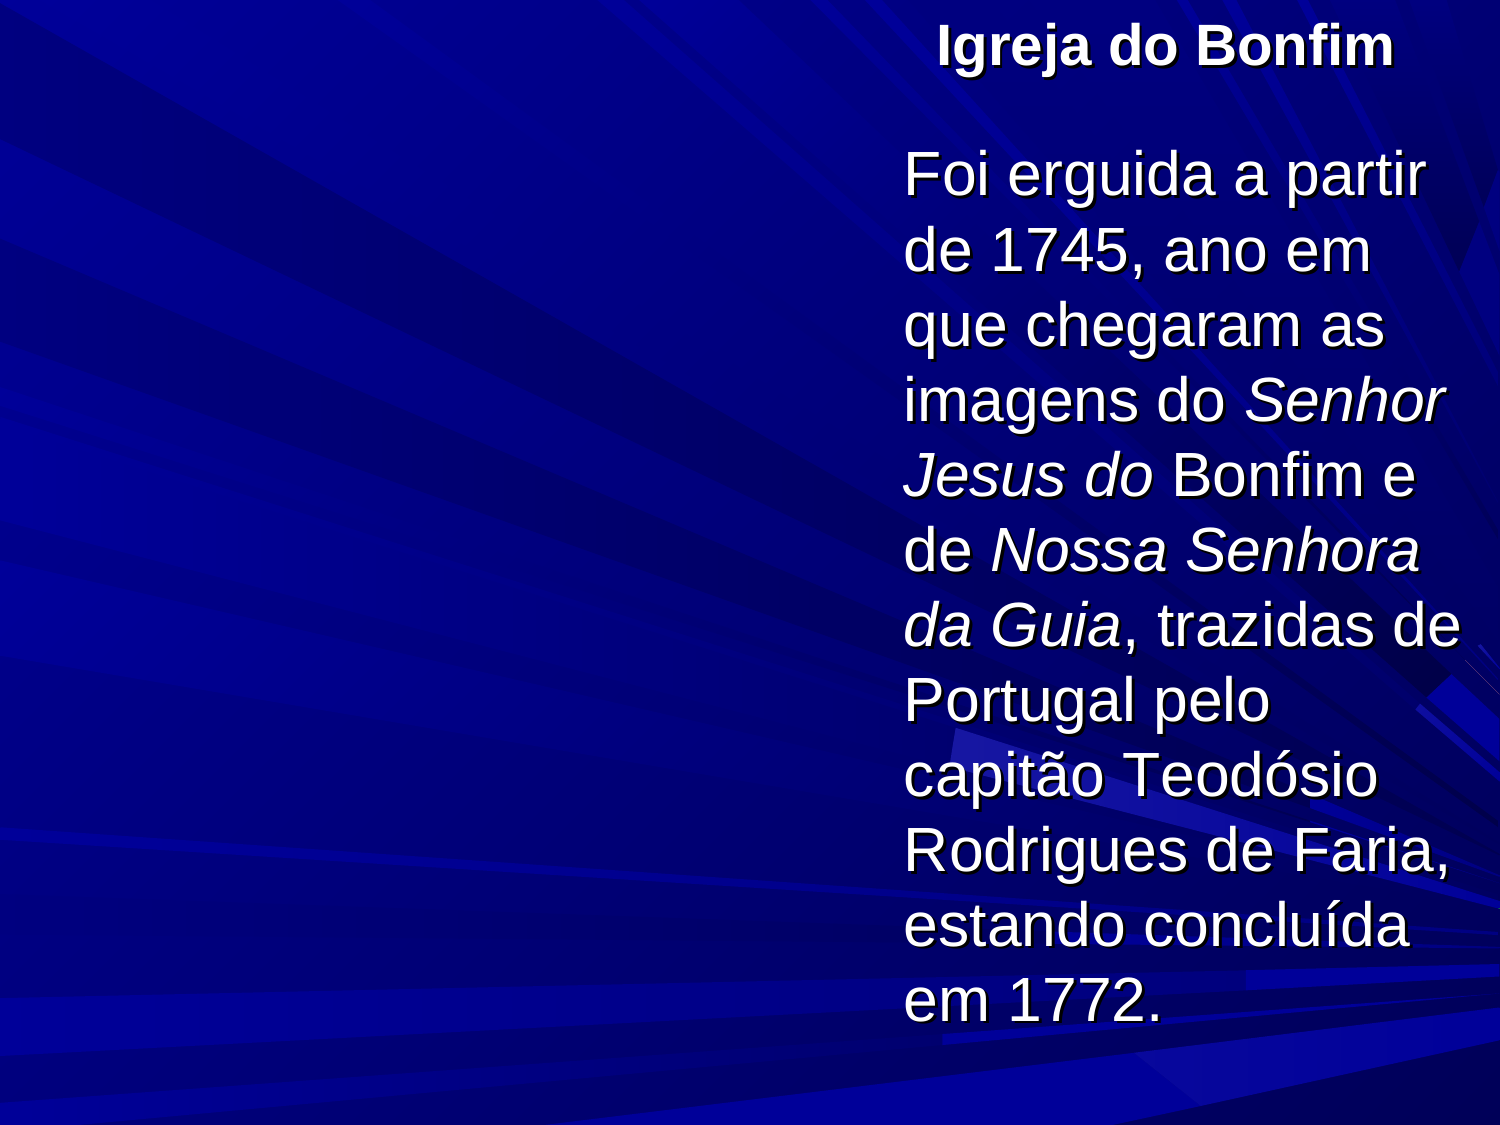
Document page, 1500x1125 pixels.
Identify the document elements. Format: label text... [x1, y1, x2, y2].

list Igreja do Bonfim Foi erguida a partir de 1745, ano em que chegaram as imagens do Senhor Jesus do Bonfim e de Nossa Senhora da Guia, trazidas de Portugal pelo capitão Teodósio Rodrigues de Faria, estando concluída em 1772. [832, 0, 1500, 1125]
